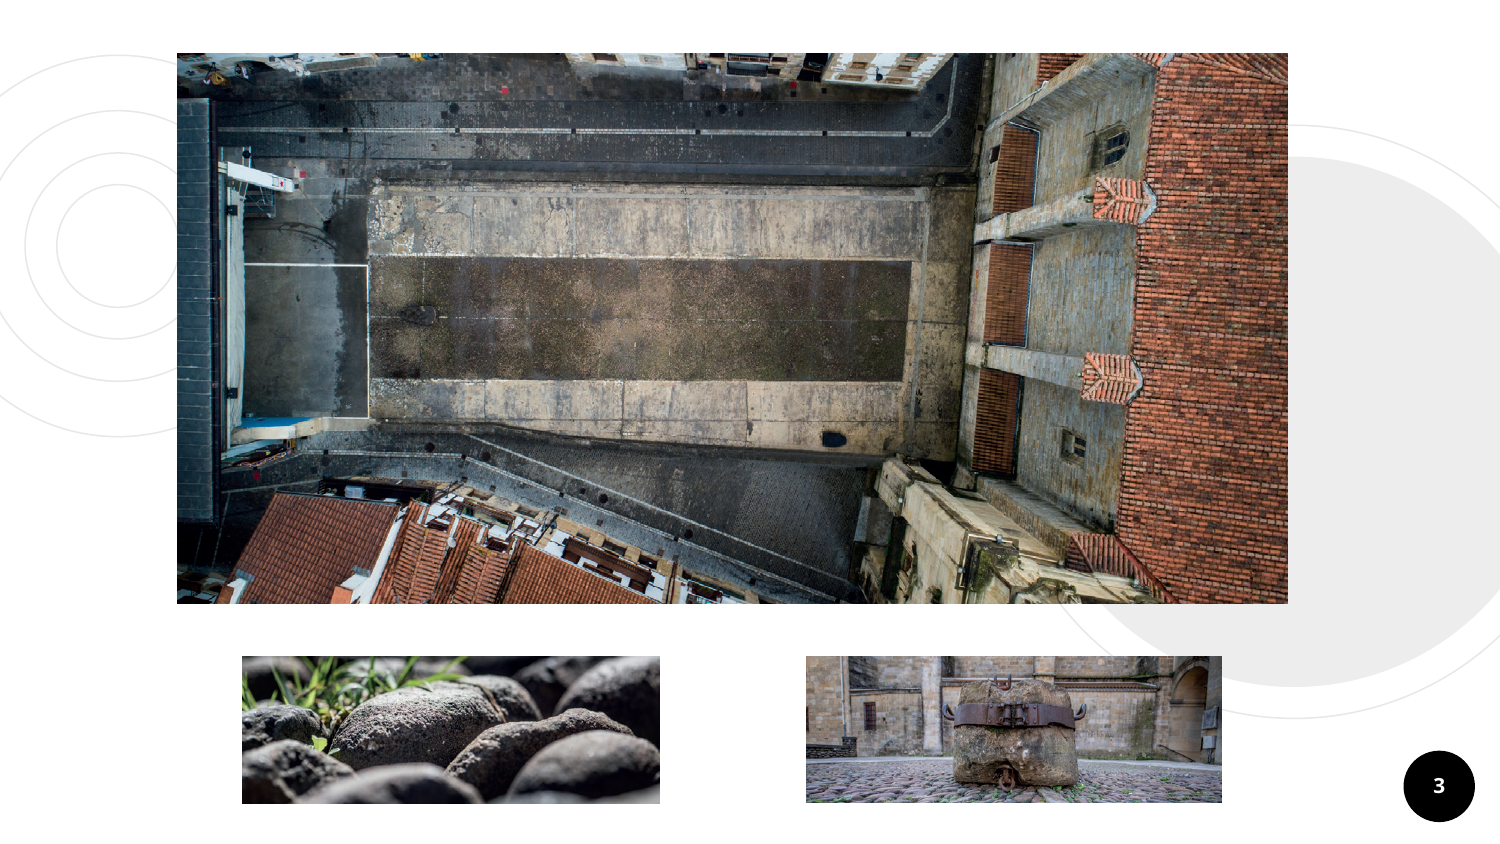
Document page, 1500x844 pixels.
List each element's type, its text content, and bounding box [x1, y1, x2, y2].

text_box <zenbakia> [1403, 750, 1475, 823]
picture [242, 656, 660, 804]
picture [806, 656, 1222, 803]
picture [177, 53, 1288, 604]
